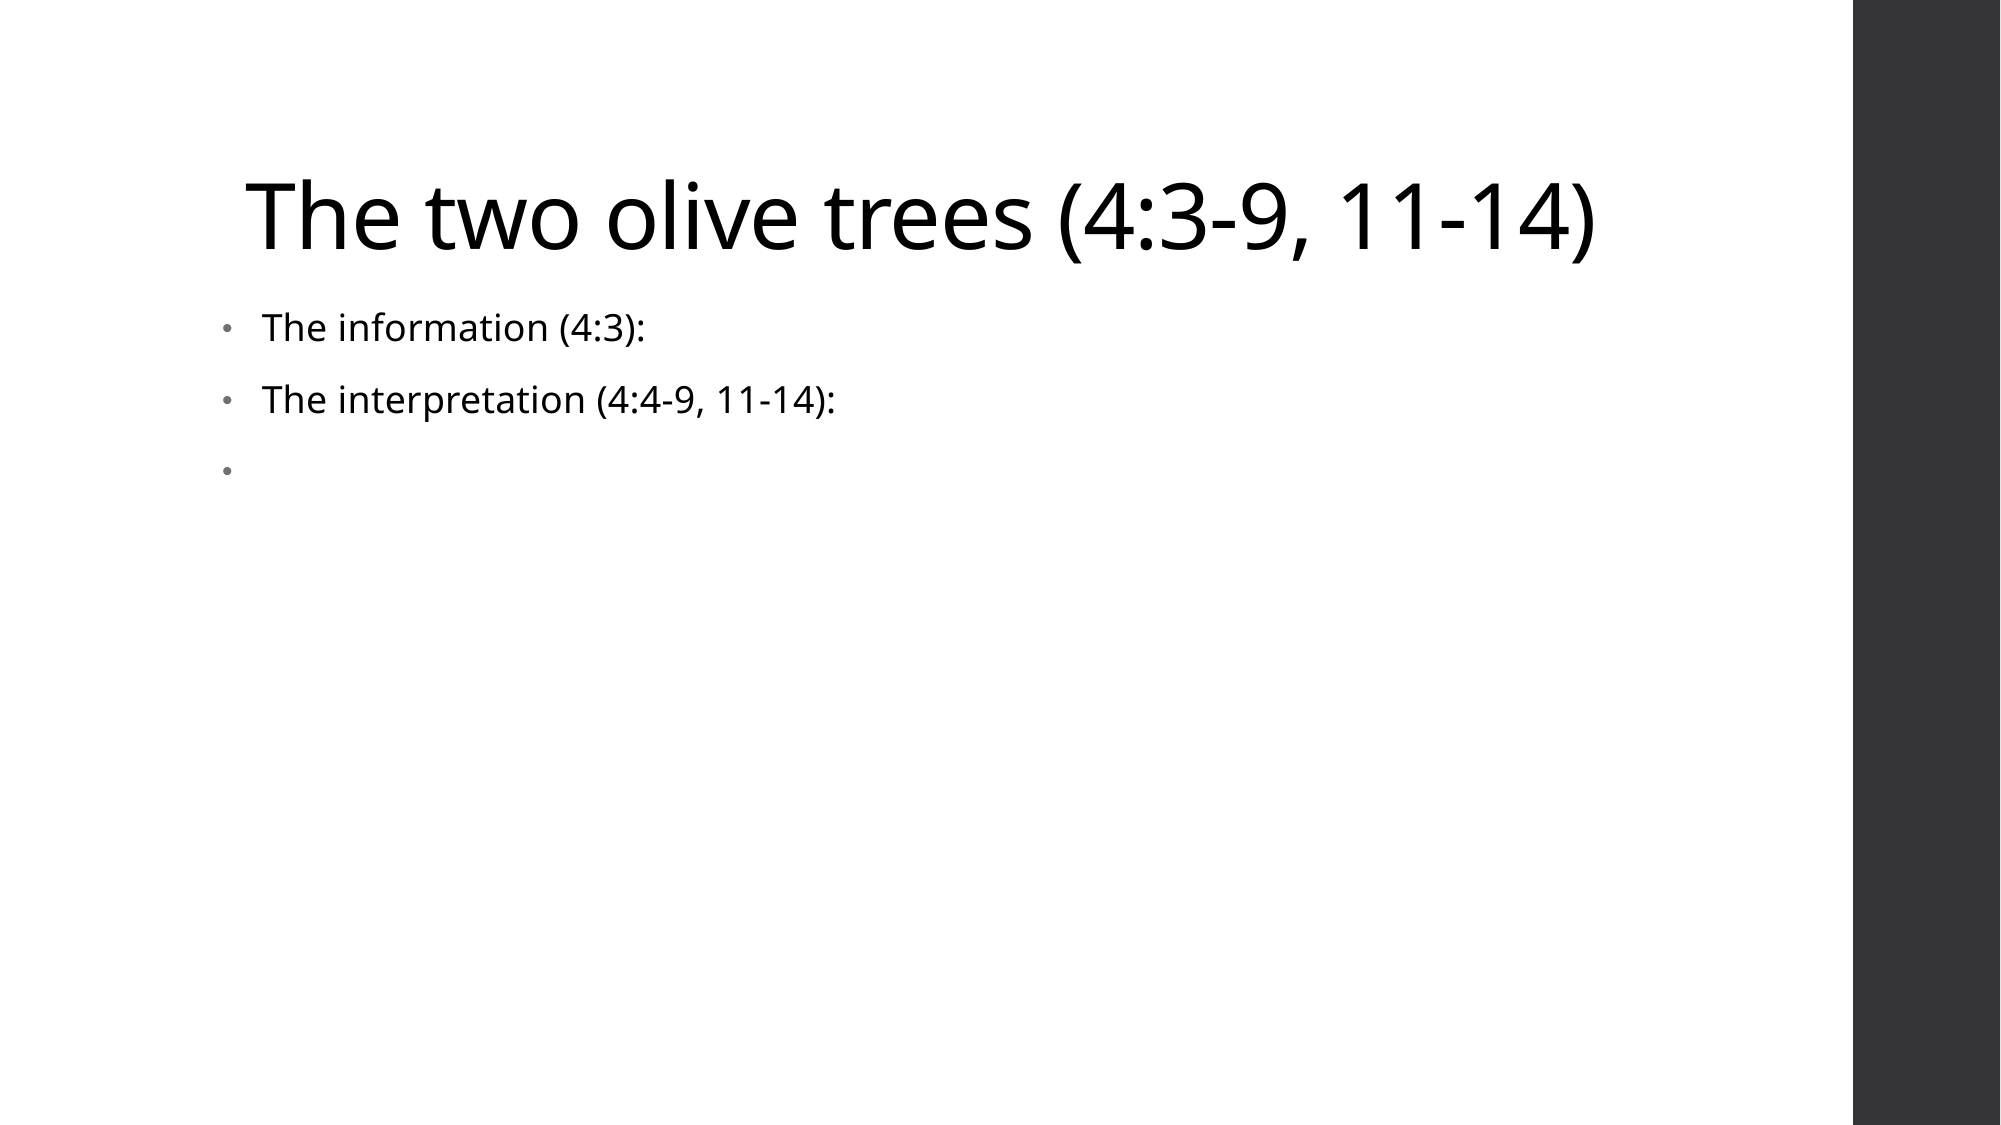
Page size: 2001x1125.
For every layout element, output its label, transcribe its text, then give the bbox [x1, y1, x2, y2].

title The two olive trees (4:3-9, 11-14) [206, 60, 1797, 278]
list The information (4:3): The interpretation (4:4-9, 11-14): [206, 299, 1617, 1014]
